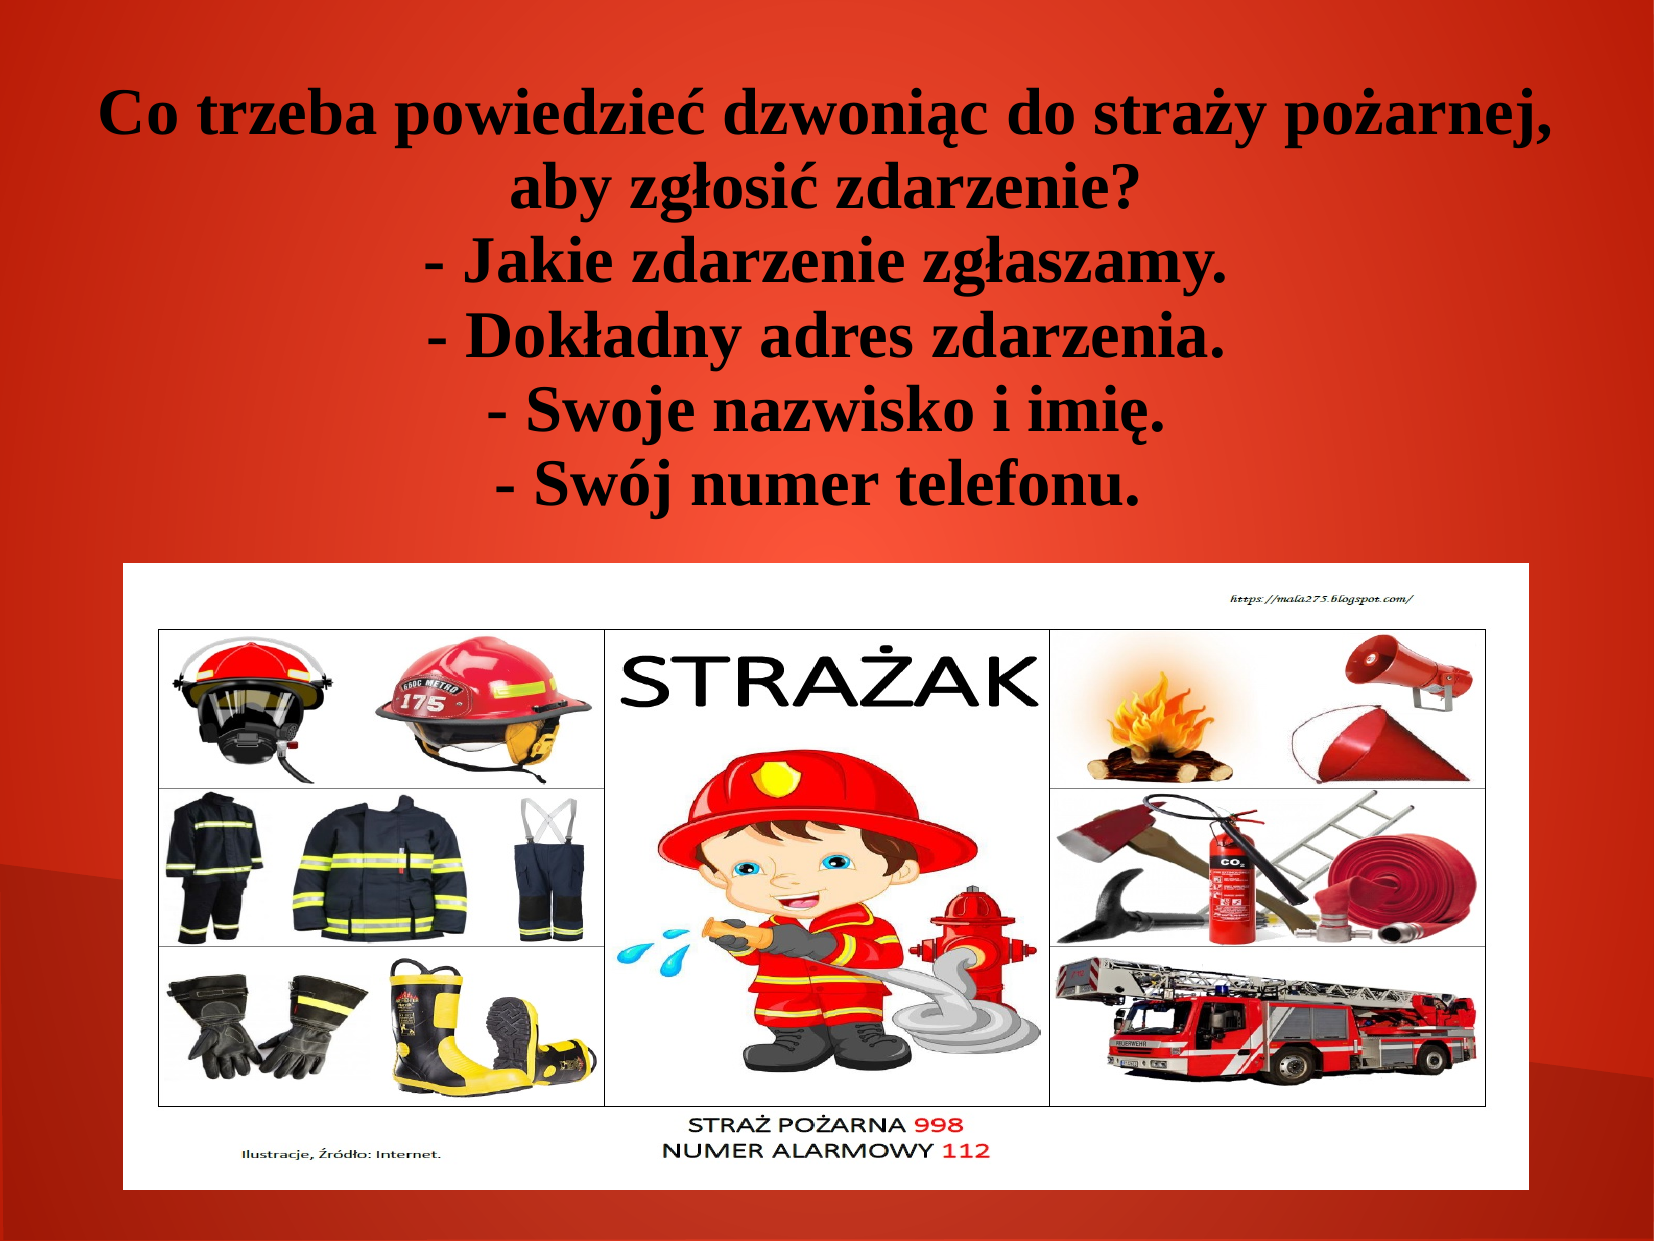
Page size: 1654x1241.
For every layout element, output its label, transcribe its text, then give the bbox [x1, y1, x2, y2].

picture [123, 563, 1529, 1190]
title Co trzeba powiedzieć dzwoniąc do straży pożarnej, aby zgłosić zdarzenie? - Jakie zdarzenie zgłaszamy. - Dokładny adres zdarzenia. - Swoje nazwisko i imię. - Swój numer telefonu. [82, 75, 1571, 520]
